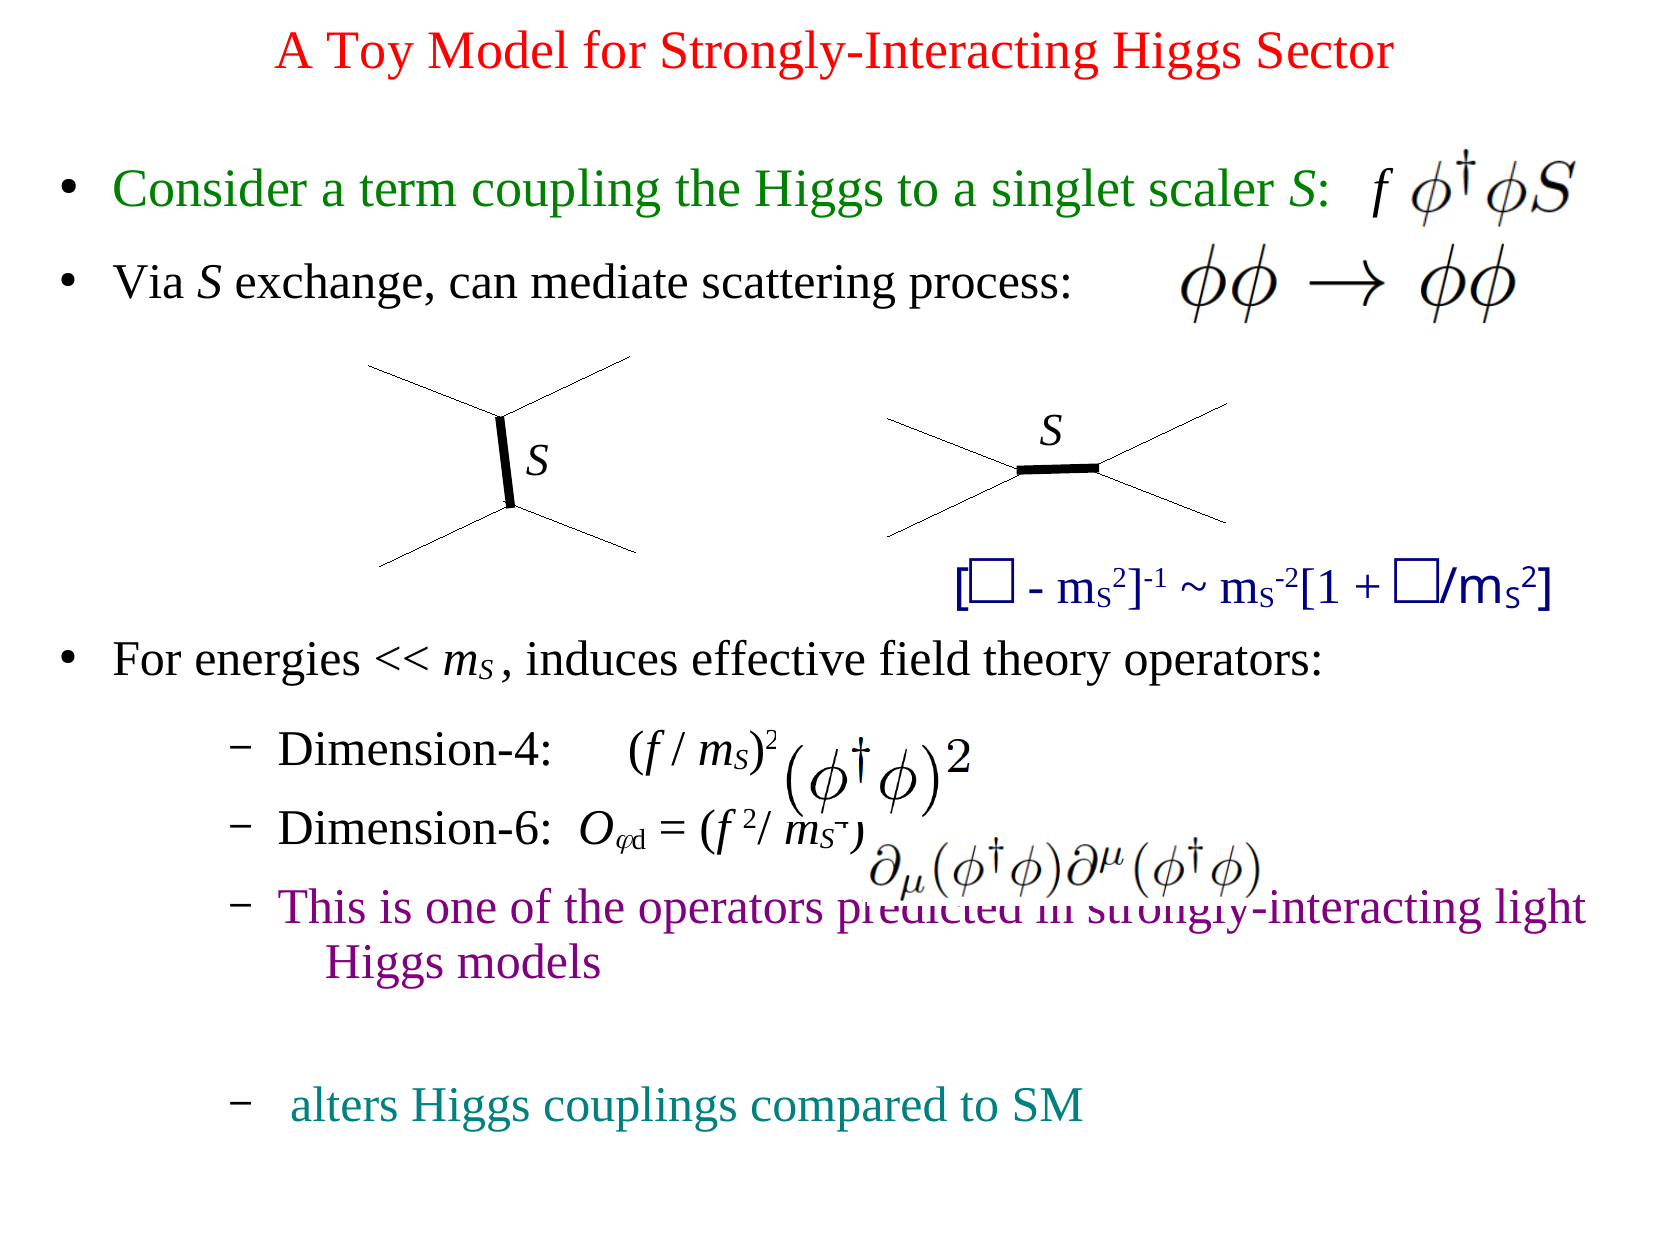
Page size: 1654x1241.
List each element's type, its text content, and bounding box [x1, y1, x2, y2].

picture [776, 731, 975, 822]
picture [1171, 140, 1581, 336]
list Consider a term coupling the Higgs to a singlet scaler S: f Via S exchange, can mediate scattering process: For energies << mS , induces effective field theory operators: Dimension-4: (f / mS)2 Dimension-6: Oφd = (f 2/ mS4) This is one of the operators predicted in strongly-interacting light Higgs models alters Higgs couplings compared to SM [41, 158, 1635, 1241]
picture [867, 833, 1272, 906]
text_box [863, 835, 870, 902]
title A Toy Model for Strongly-Interacting Higgs Sector [128, 0, 1541, 144]
text_box S [1039, 405, 1063, 456]
text_box [□ - mS2]-1 ~ mS-2[1 + □/mS2] [953, 536, 1588, 631]
text_box S [525, 434, 549, 486]
